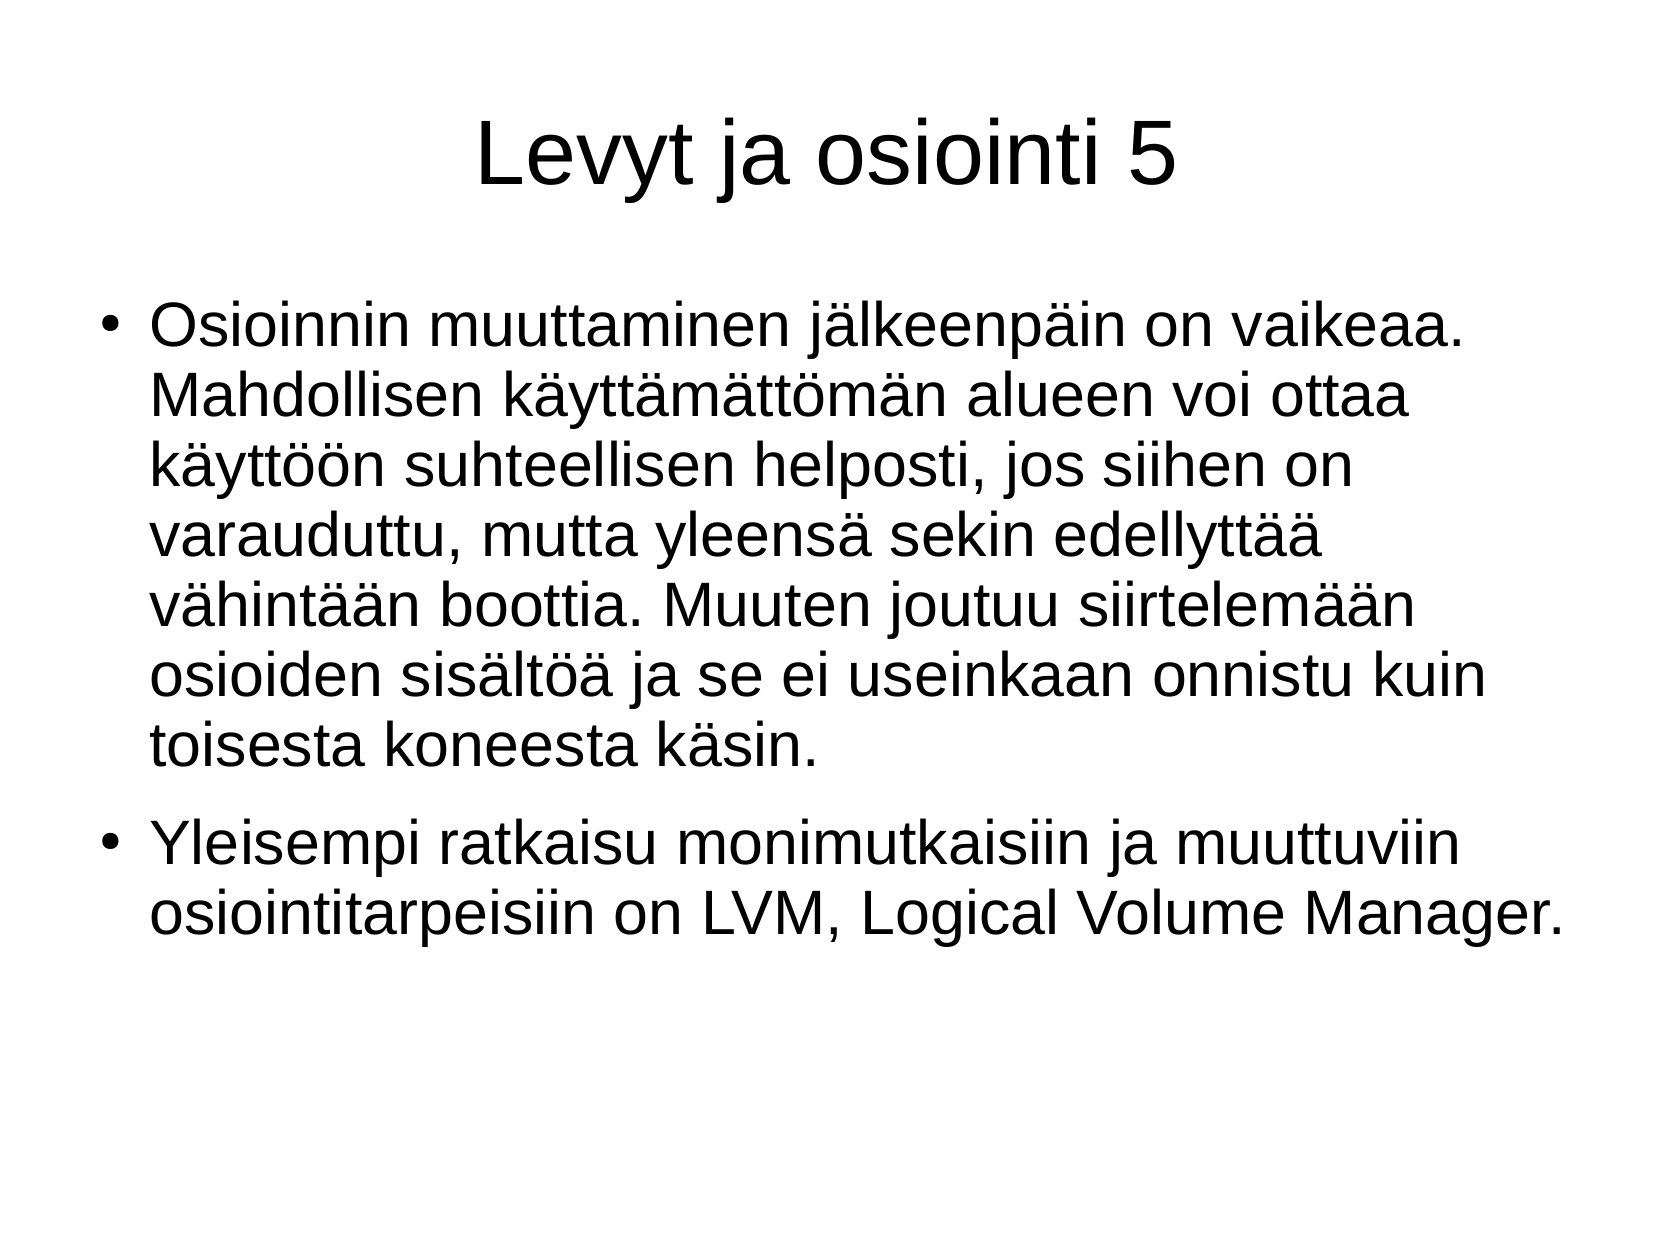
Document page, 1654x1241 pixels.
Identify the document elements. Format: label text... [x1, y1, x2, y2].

title Levyt ja osiointi 5 [82, 49, 1571, 257]
list Osioinnin muuttaminen jälkeenpäin on vaikeaa. Mahdollisen käyttämättömän alueen voi ottaa käyttöön suhteellisen helposti, jos siihen on varauduttu, mutta yleensä sekin edellyttää vähintään boottia. Muuten joutuu siirtelemään osioiden sisältöä ja se ei useinkaan onnistu kuin toisesta koneesta käsin. Yleisempi ratkaisu monimutkaisiin ja muuttuviin osiointitarpeisiin on LVM, Logical Volume Manager. [82, 290, 1571, 1010]
